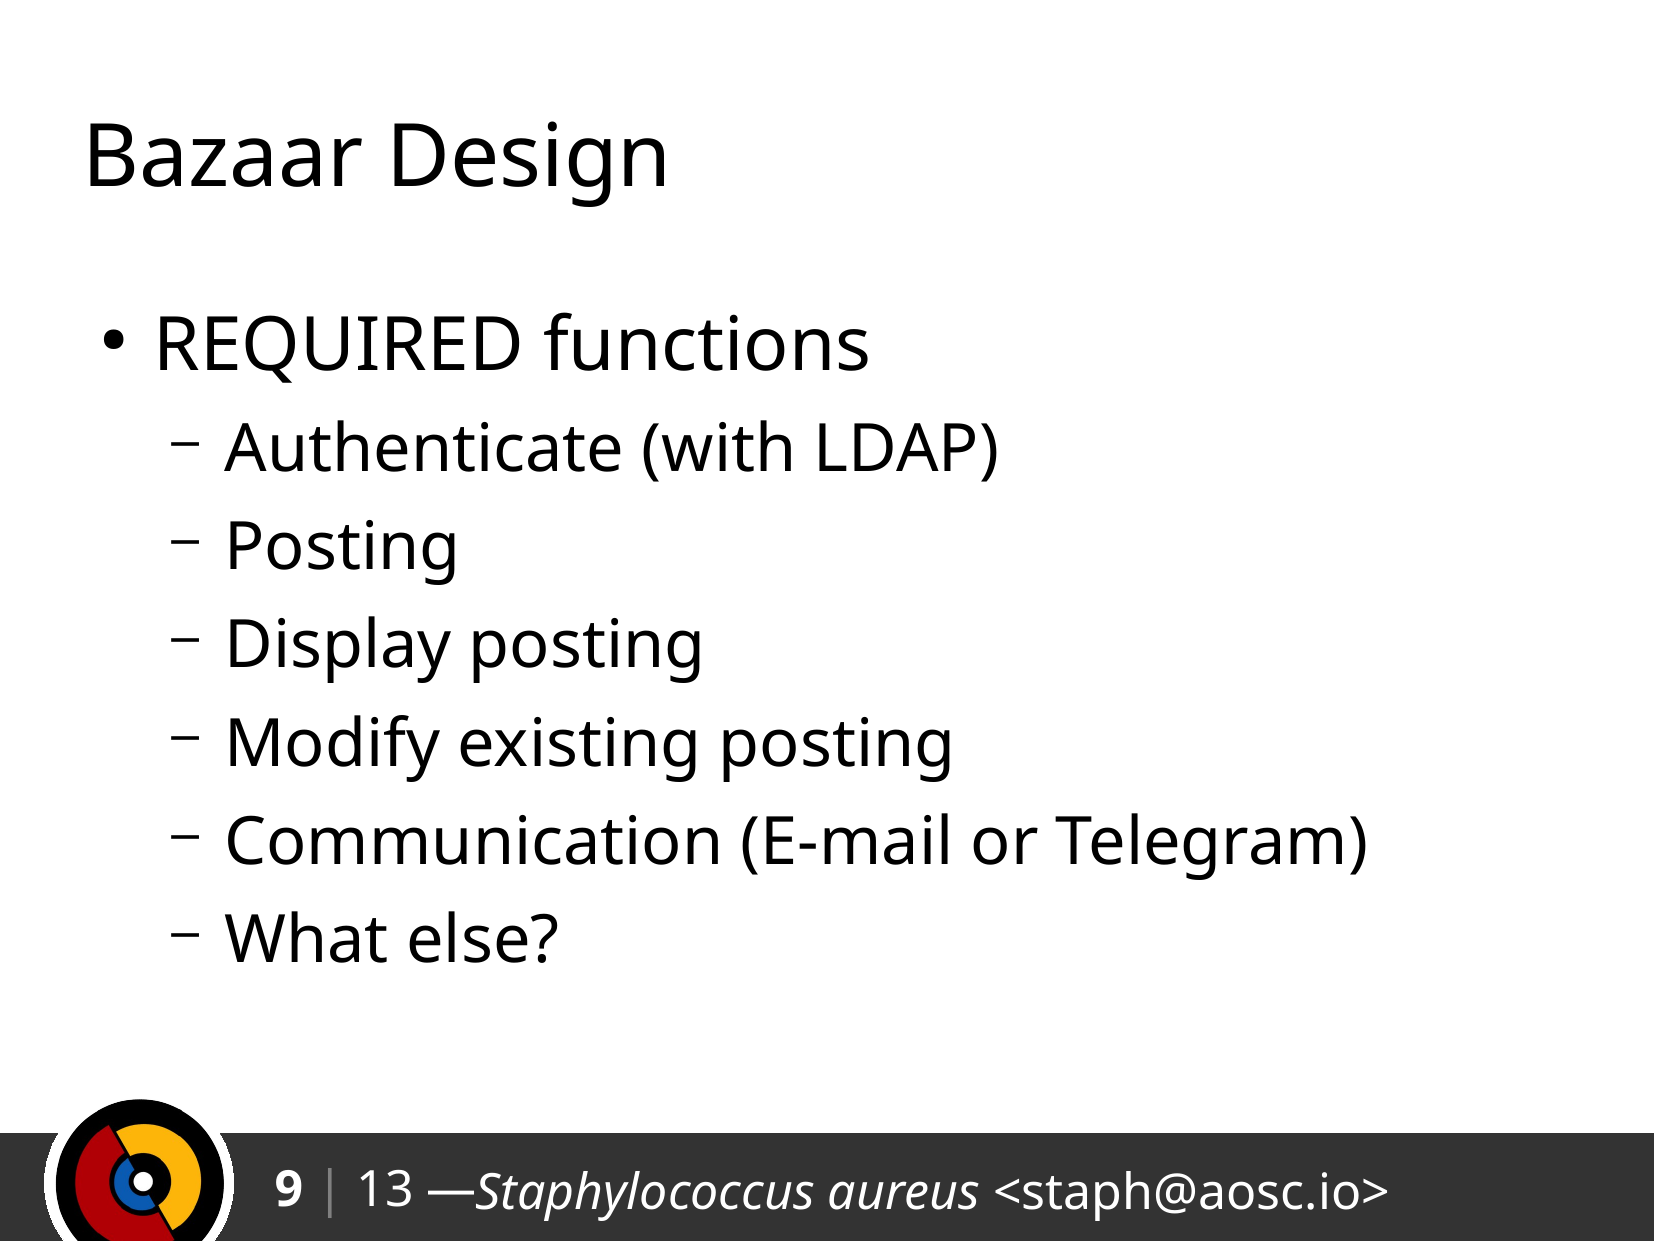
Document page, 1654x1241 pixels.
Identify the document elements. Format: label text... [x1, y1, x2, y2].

title Bazaar Design [82, 49, 1571, 257]
list REQUIRED functions Authenticate (with LDAP) Posting Display posting Modify existing posting Communication (E-mail or Telegram) What else? [82, 290, 1571, 1010]
picture [20, 1064, 259, 1241]
